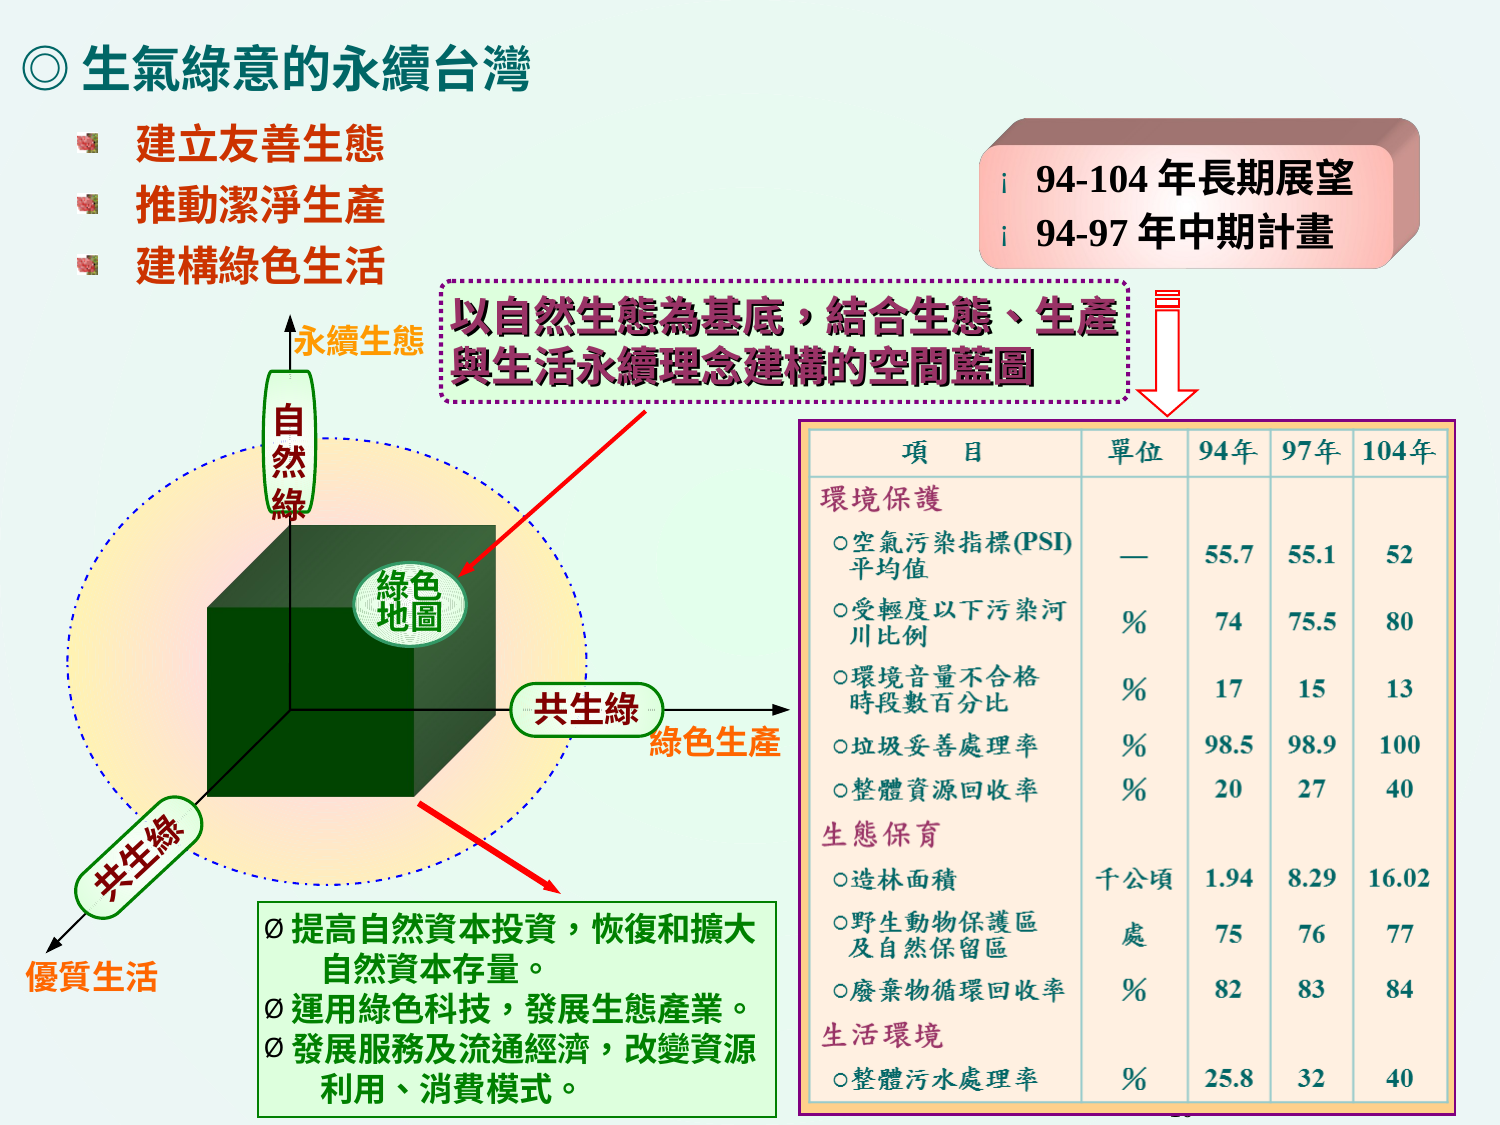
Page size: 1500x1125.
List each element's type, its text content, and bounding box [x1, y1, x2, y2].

text_box [187, 711, 572, 885]
text_box ◎生氣綠意的永續台灣 [5, 42, 820, 105]
text_box 永續生態 [292, 316, 441, 363]
text_box 優質生活 [0, 952, 200, 999]
text_box 提高自然資本投資，恢復和擴大自然資本存量。 運用綠色科技，發展生態產業。 發展服務及流通經濟，改變資源利用、消費模式。 [257, 902, 776, 1117]
text_box 建立友善生態 推動潔淨生產 建構綠色生活 [62, 120, 523, 297]
text_box [1156, 299, 1179, 306]
text_box [800, 1055, 1500, 1125]
text_box [292, 608, 414, 708]
text_box [1137, 310, 1197, 417]
picture [800, 425, 1457, 1111]
text_box [800, 421, 1455, 425]
text_box 共生綠 [510, 683, 663, 737]
text_box 永續生態 [278, 316, 289, 363]
text_box 自然綠 [263, 371, 316, 512]
text_box 綠色生產 [634, 716, 834, 758]
text_box 共生綠 [75, 796, 202, 919]
text_box [496, 519, 587, 708]
text_box [292, 438, 524, 539]
text_box [1156, 291, 1179, 295]
text_box 綠色 地圖 [353, 562, 467, 647]
text_box 以自然生態為基底，結合生態、生產與生活永續理念建構的空間藍圖 [441, 280, 1129, 402]
text_box [67, 445, 289, 818]
text_box 自然綠 [284, 504, 293, 512]
